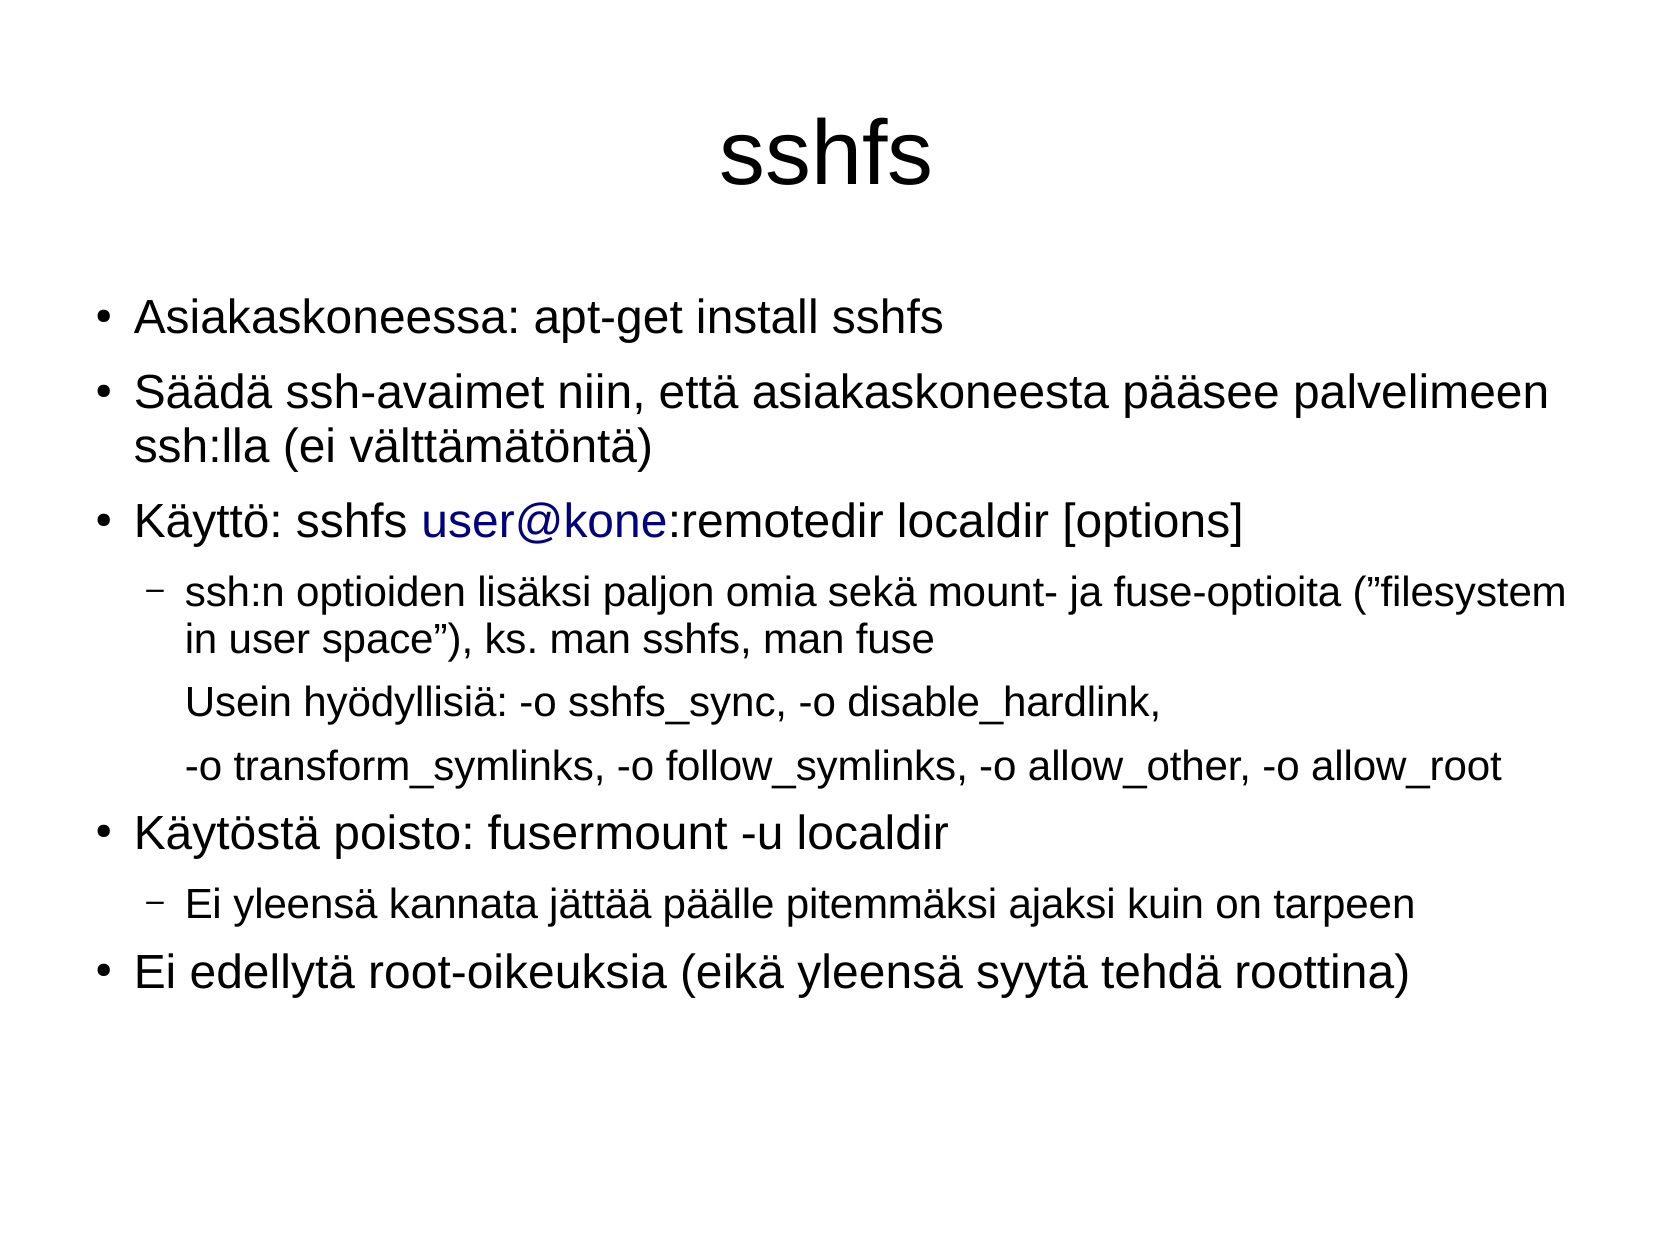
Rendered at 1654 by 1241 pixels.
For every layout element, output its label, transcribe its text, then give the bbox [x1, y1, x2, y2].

list Asiakaskoneessa: apt-get install sshfs Säädä ssh-avaimet niin, että asiakaskoneesta pääsee palvelimeen ssh:lla (ei välttämätöntä) Käyttö: sshfs user@kone:remotedir localdir [options] ssh:n optioiden lisäksi paljon omia sekä mount- ja fuse-optioita (”filesystem in user space”), ks. man sshfs, man fuse Usein hyödyllisiä: -o sshfs_sync, -o disable_hardlink, -o transform_symlinks, -o follow_symlinks, -o allow_other, -o allow_root Käytöstä poisto: fusermount -u localdir Ei yleensä kannata jättää päälle pitemmäksi ajaksi kuin on tarpeen Ei edellytä root-oikeuksia (eikä yleensä syytä tehdä roottina) [82, 290, 1571, 1010]
title sshfs [82, 49, 1571, 257]
